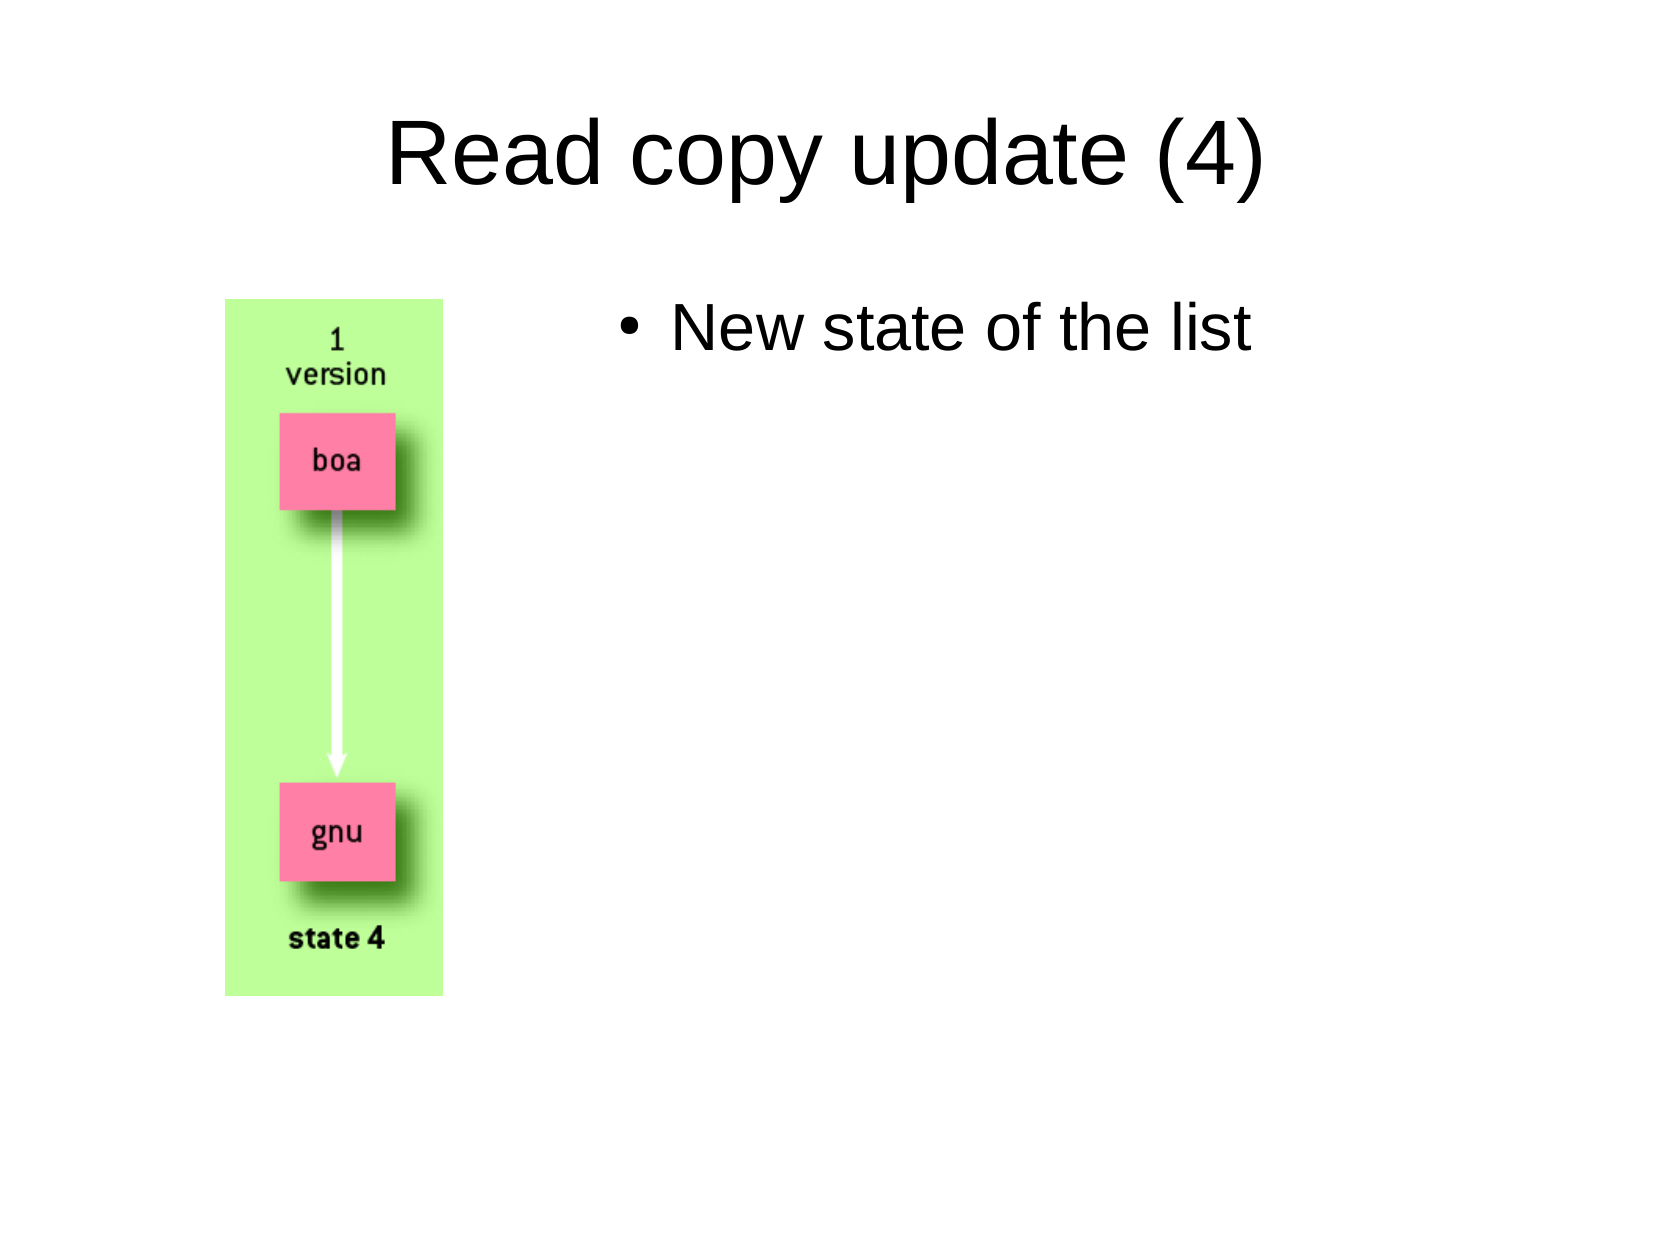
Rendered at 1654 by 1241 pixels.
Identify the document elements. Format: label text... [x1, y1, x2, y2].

title Read copy update (4) [82, 49, 1571, 257]
list New state of the list [600, 290, 1572, 1010]
picture [225, 299, 443, 996]
